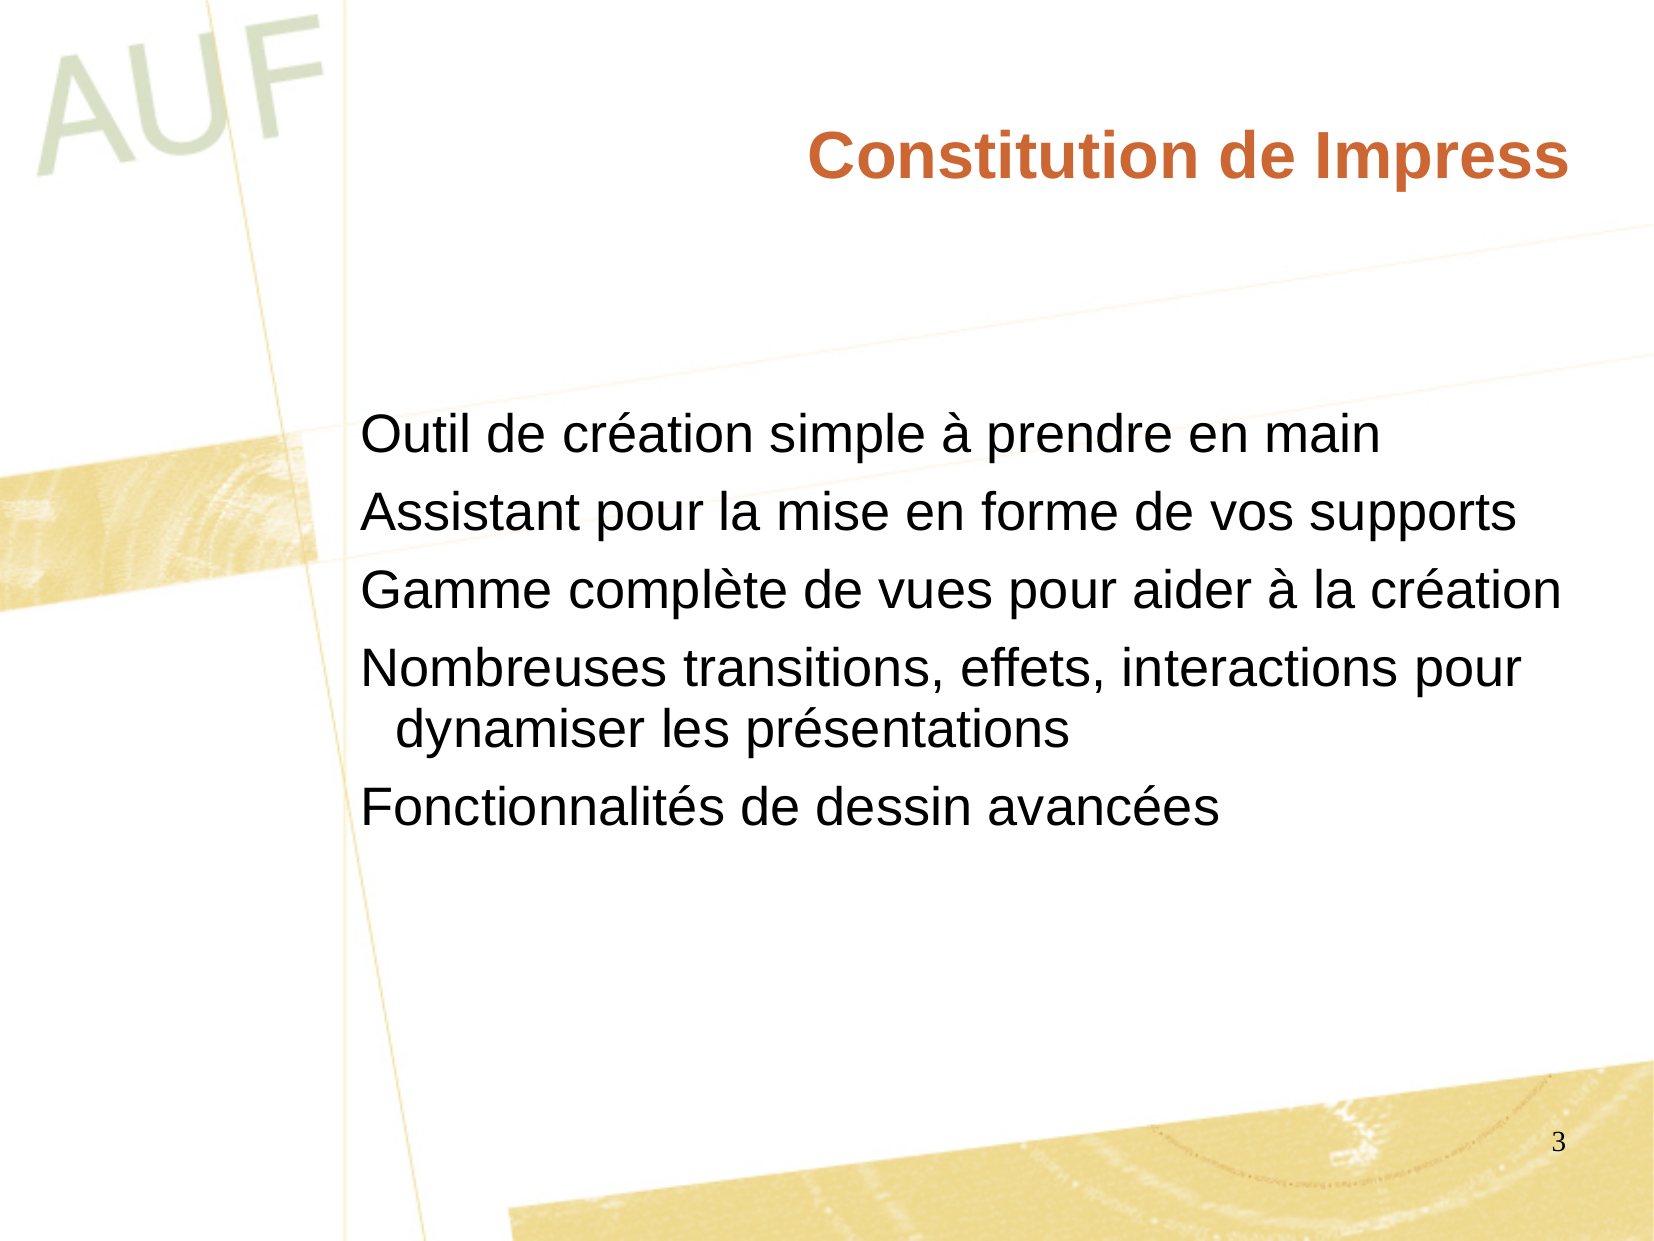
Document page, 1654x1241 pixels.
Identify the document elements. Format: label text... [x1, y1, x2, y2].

title Constitution de Impress [324, 59, 1571, 252]
subtitle Outil de création simple à prendre en main Assistant pour la mise en forme de vos supports Gamme complète de vues pour aider à la création Nombreuses transitions, effets, interactions pour dynamiser les présentations Fonctionnalités de dessin avancées [324, 295, 1565, 945]
picture [0, 0, 1654, 1241]
